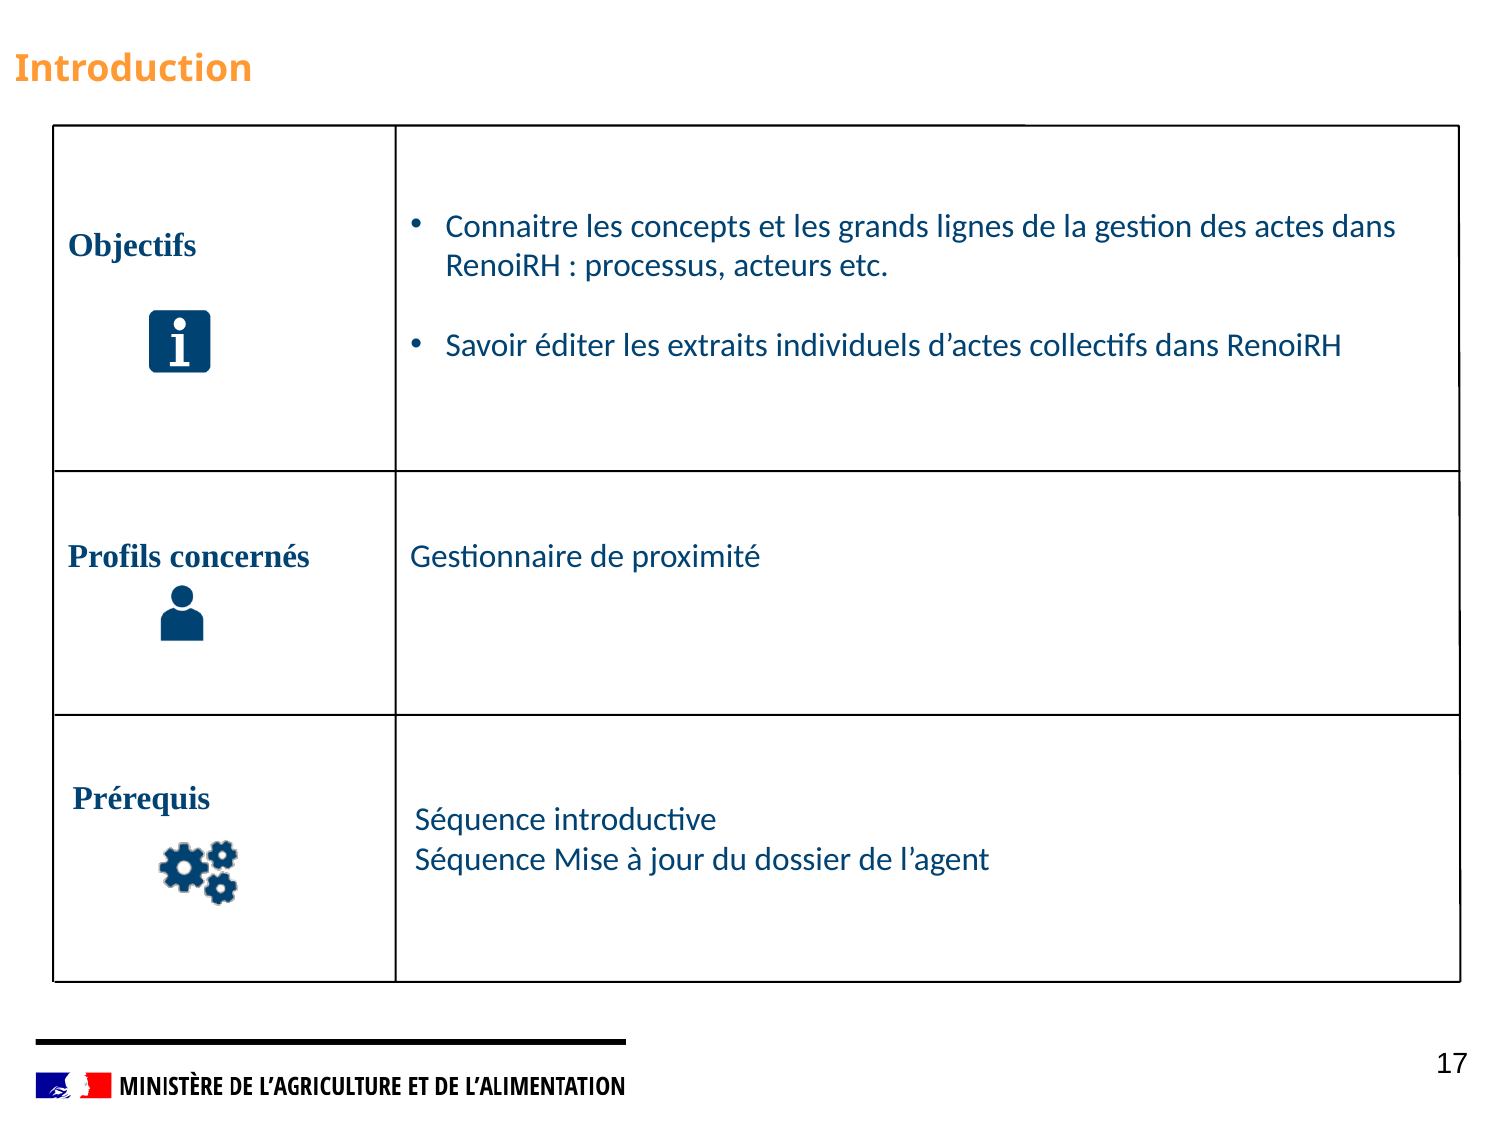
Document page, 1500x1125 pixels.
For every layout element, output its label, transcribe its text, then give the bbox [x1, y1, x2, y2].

text_box Connaitre les concepts et les grands lignes de la gestion des actes dans RenoiRH : processus, acteurs etc. Savoir éditer les extraits individuels d’actes collectifs dans RenoiRH [395, 196, 1456, 401]
text_box Séquence introductive Séquence Mise à jour du dossier de l’agent [403, 789, 1459, 937]
text_box Objectifs [55, 125, 394, 467]
picture [35, 1039, 626, 1099]
text_box Introduction [0, 36, 1417, 143]
text_box Prérequis [57, 731, 394, 938]
text_box Gestionnaire de proximité [395, 526, 1456, 715]
text_box Prérequis [397, 731, 403, 938]
text_box Profils concernés [55, 526, 394, 713]
